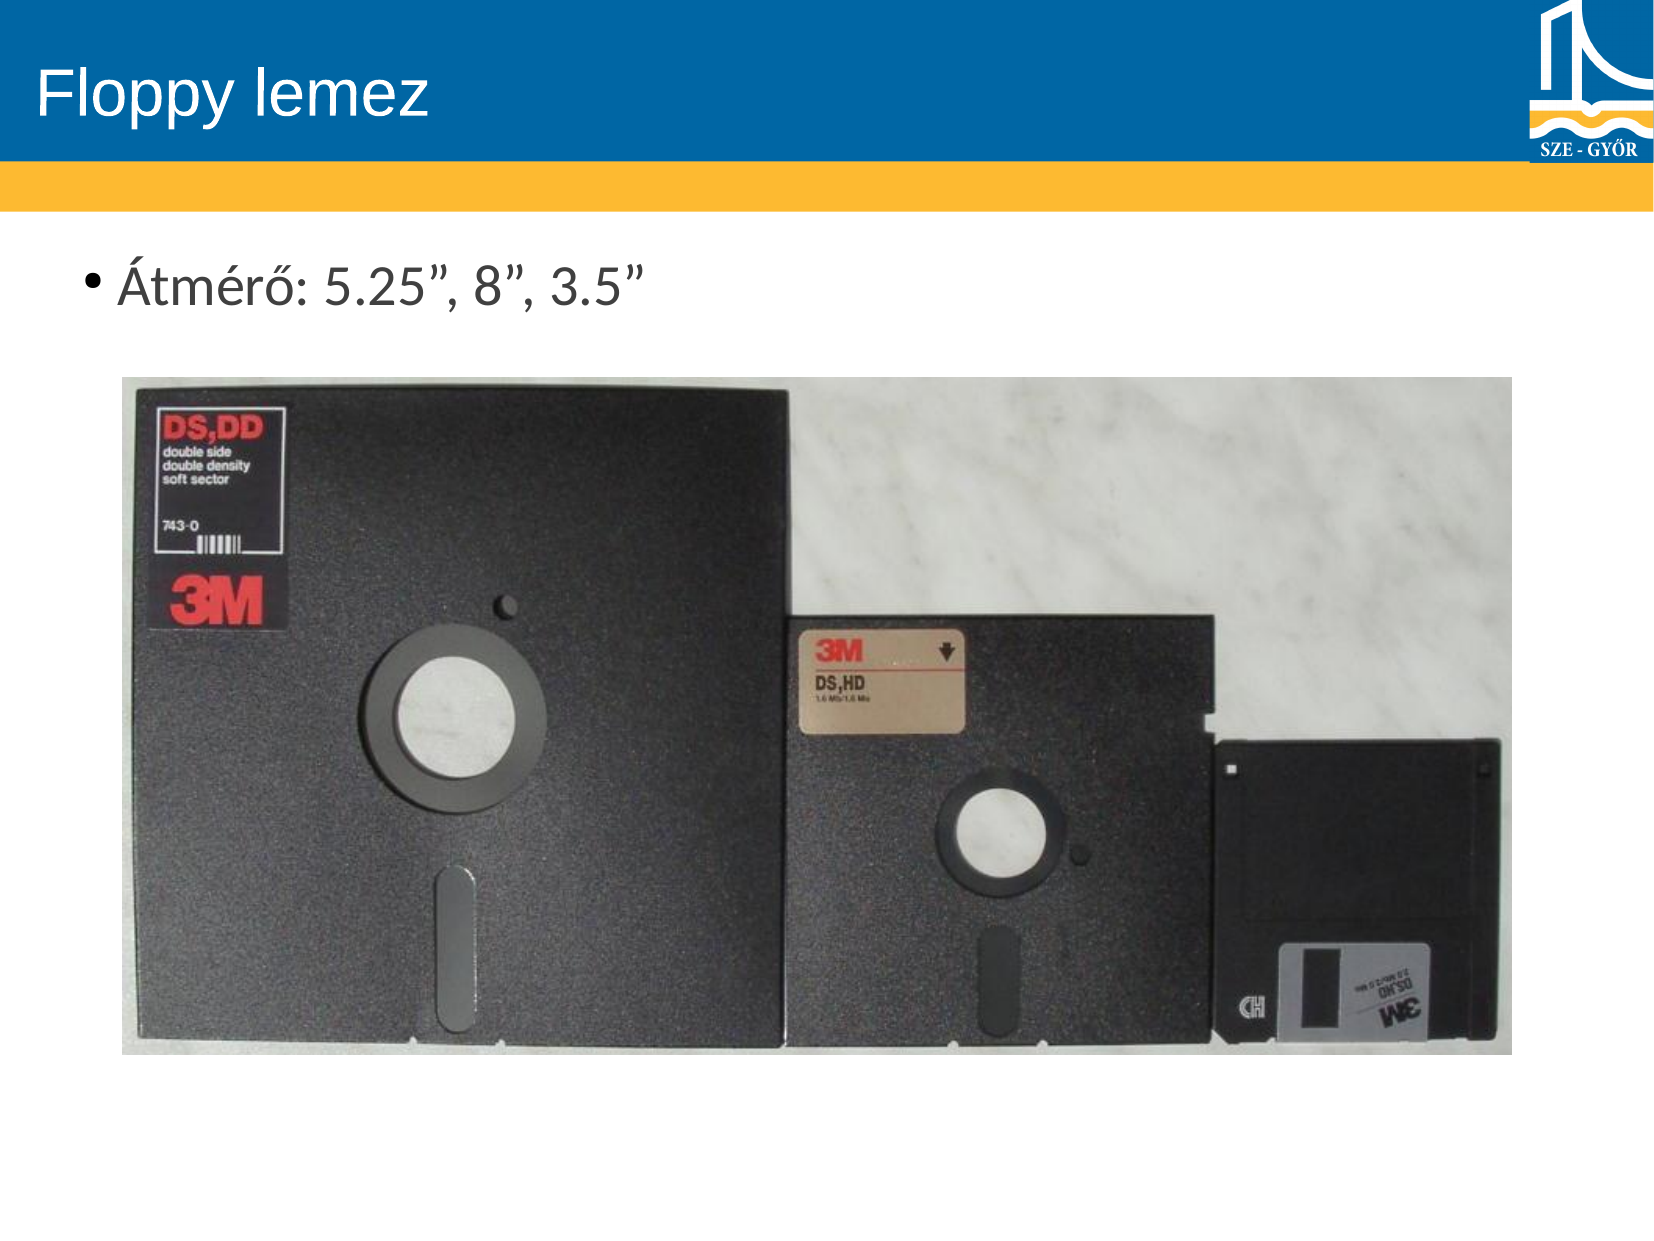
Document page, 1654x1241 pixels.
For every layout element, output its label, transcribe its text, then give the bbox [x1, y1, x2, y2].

picture [122, 377, 1512, 1055]
picture [1529, 0, 1654, 163]
text_box Floppy lemez [34, 48, 1524, 144]
text_box Átmérő: 5.25”, 8”, 3.5” [82, 247, 1571, 1198]
